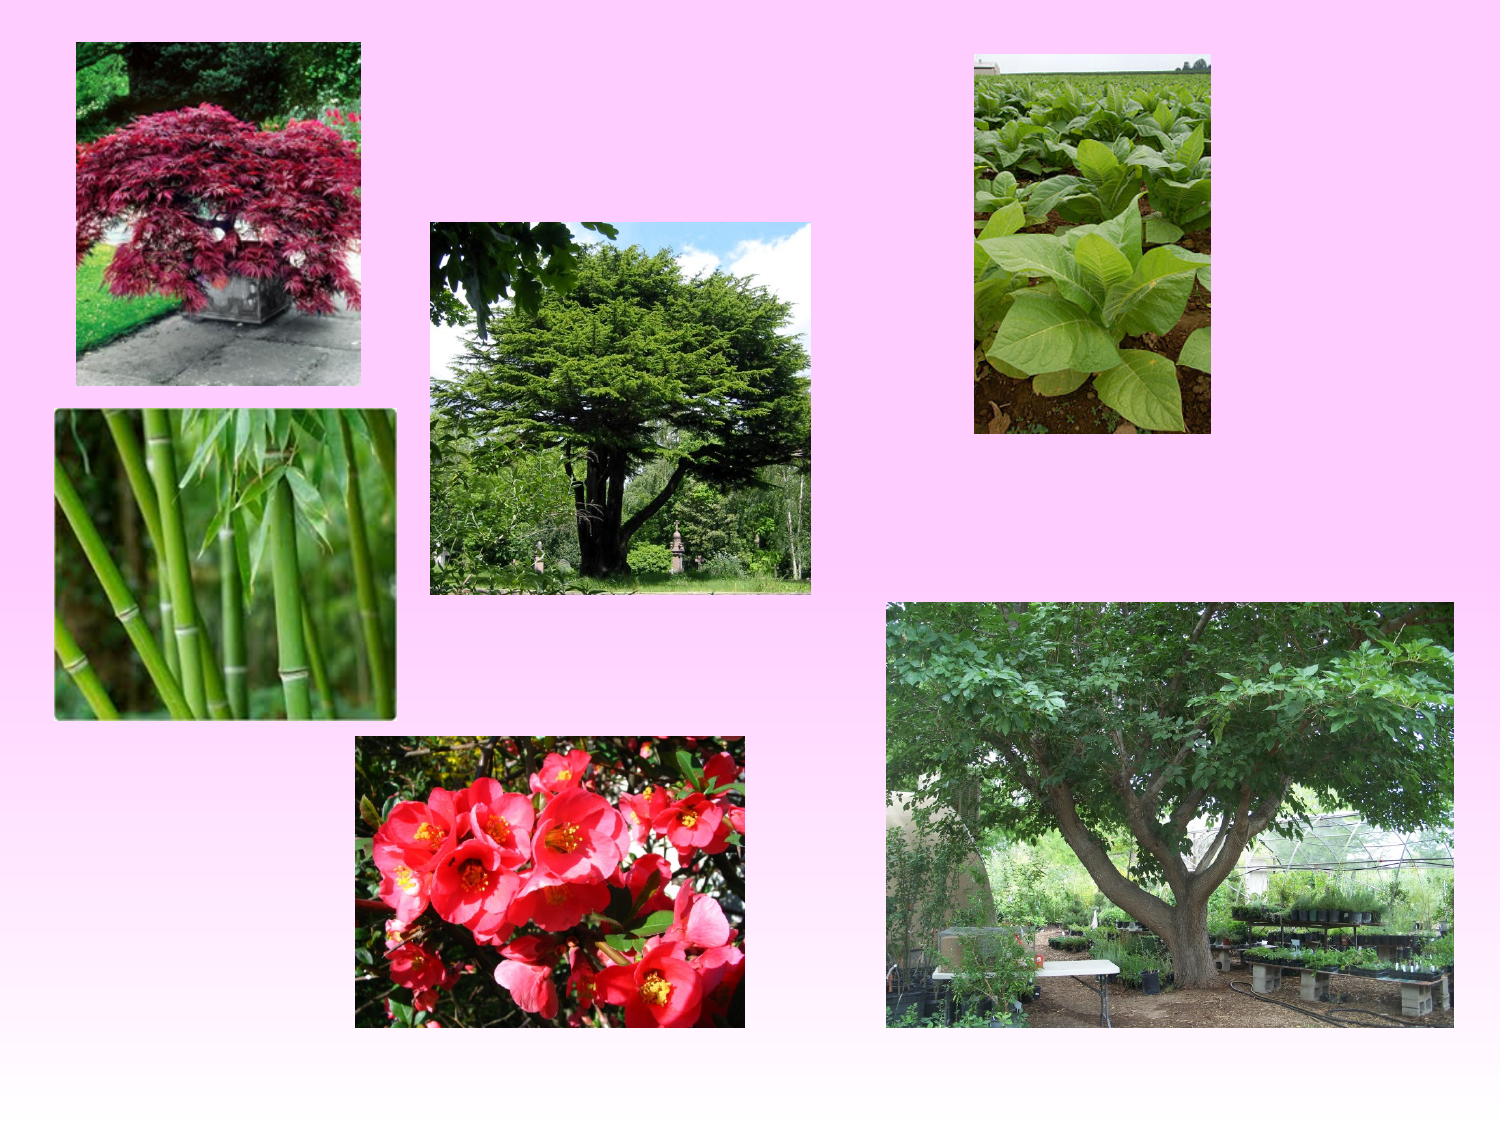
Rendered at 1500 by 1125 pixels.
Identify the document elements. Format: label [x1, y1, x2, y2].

picture [974, 54, 1211, 434]
picture [886, 602, 1454, 1028]
picture [54, 408, 397, 721]
picture [430, 222, 811, 595]
picture [76, 42, 361, 386]
picture [355, 736, 745, 1028]
